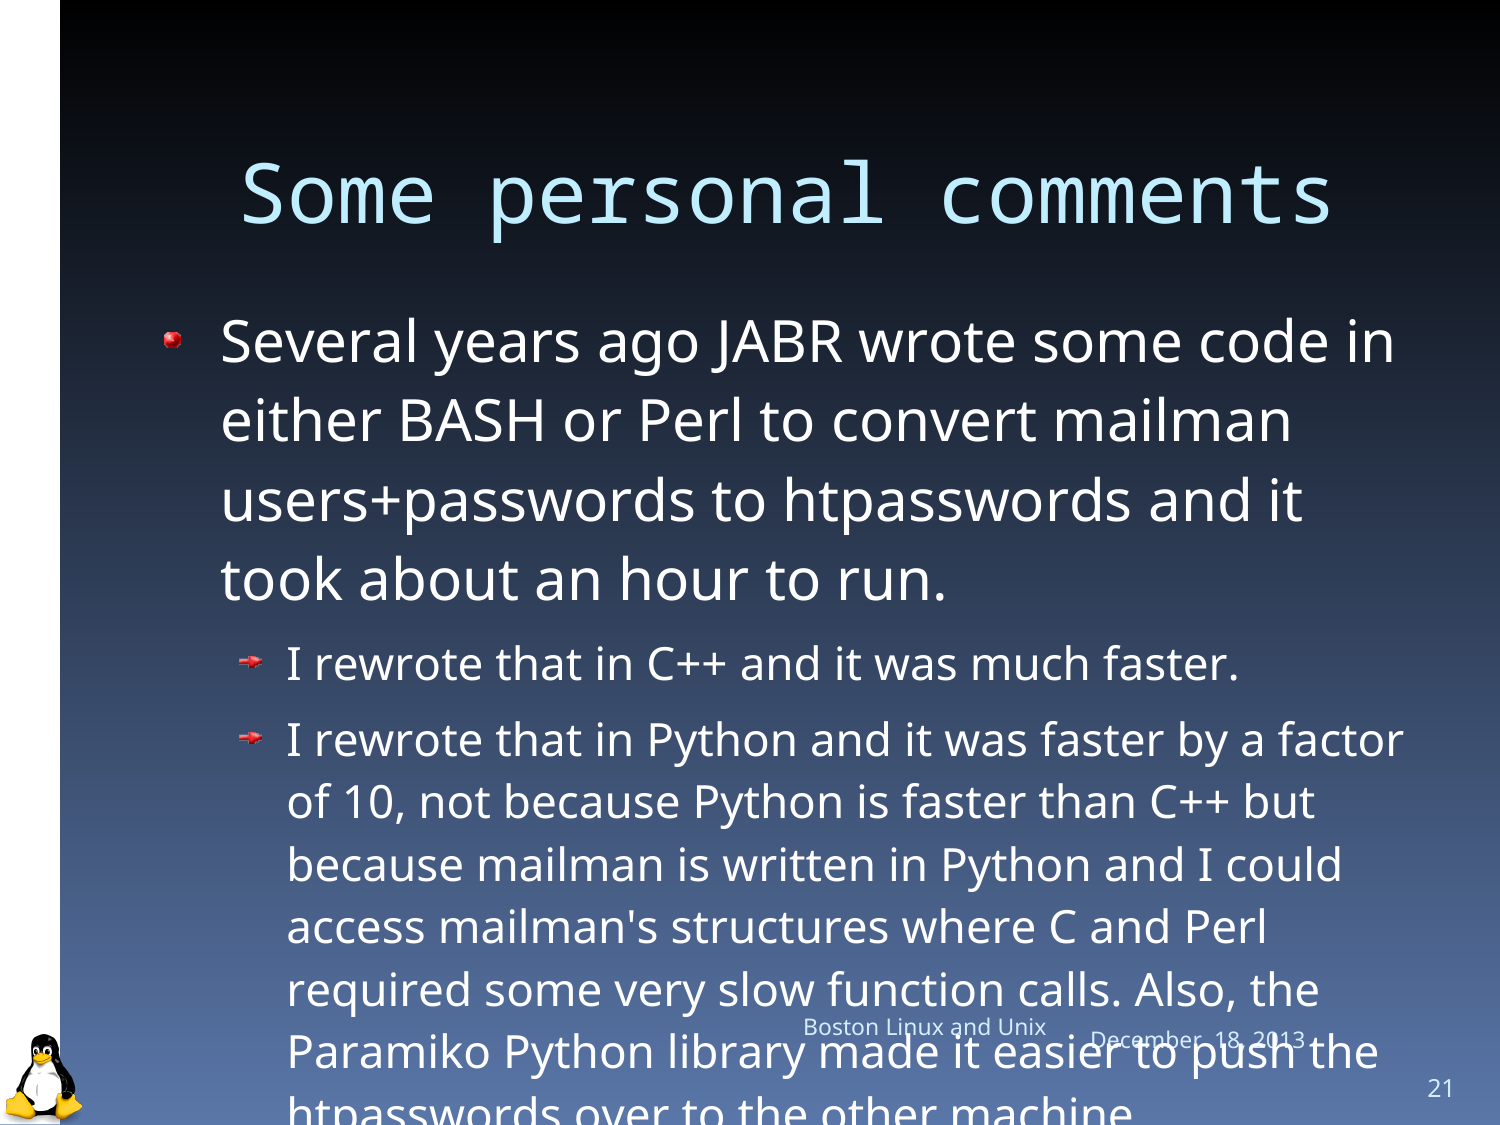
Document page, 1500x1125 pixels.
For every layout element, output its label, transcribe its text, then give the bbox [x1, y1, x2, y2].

title Some personal comments [149, 91, 1425, 292]
picture [0, 1034, 82, 1125]
list Several years ago JABR wrote some code in either BASH or Perl to convert mailman users+passwords to htpasswords and it took about an hour to run. I rewrote that in C++ and it was much faster. I rewrote that in Python and it was faster by a factor of 10, not because Python is faster than C++ but because mailman is written in Python and I could access mailman's structures where C and Perl required some very slow function calls. Also, the Paramiko Python library made it easier to push the htpasswords over to the other machine [149, 292, 1425, 1011]
